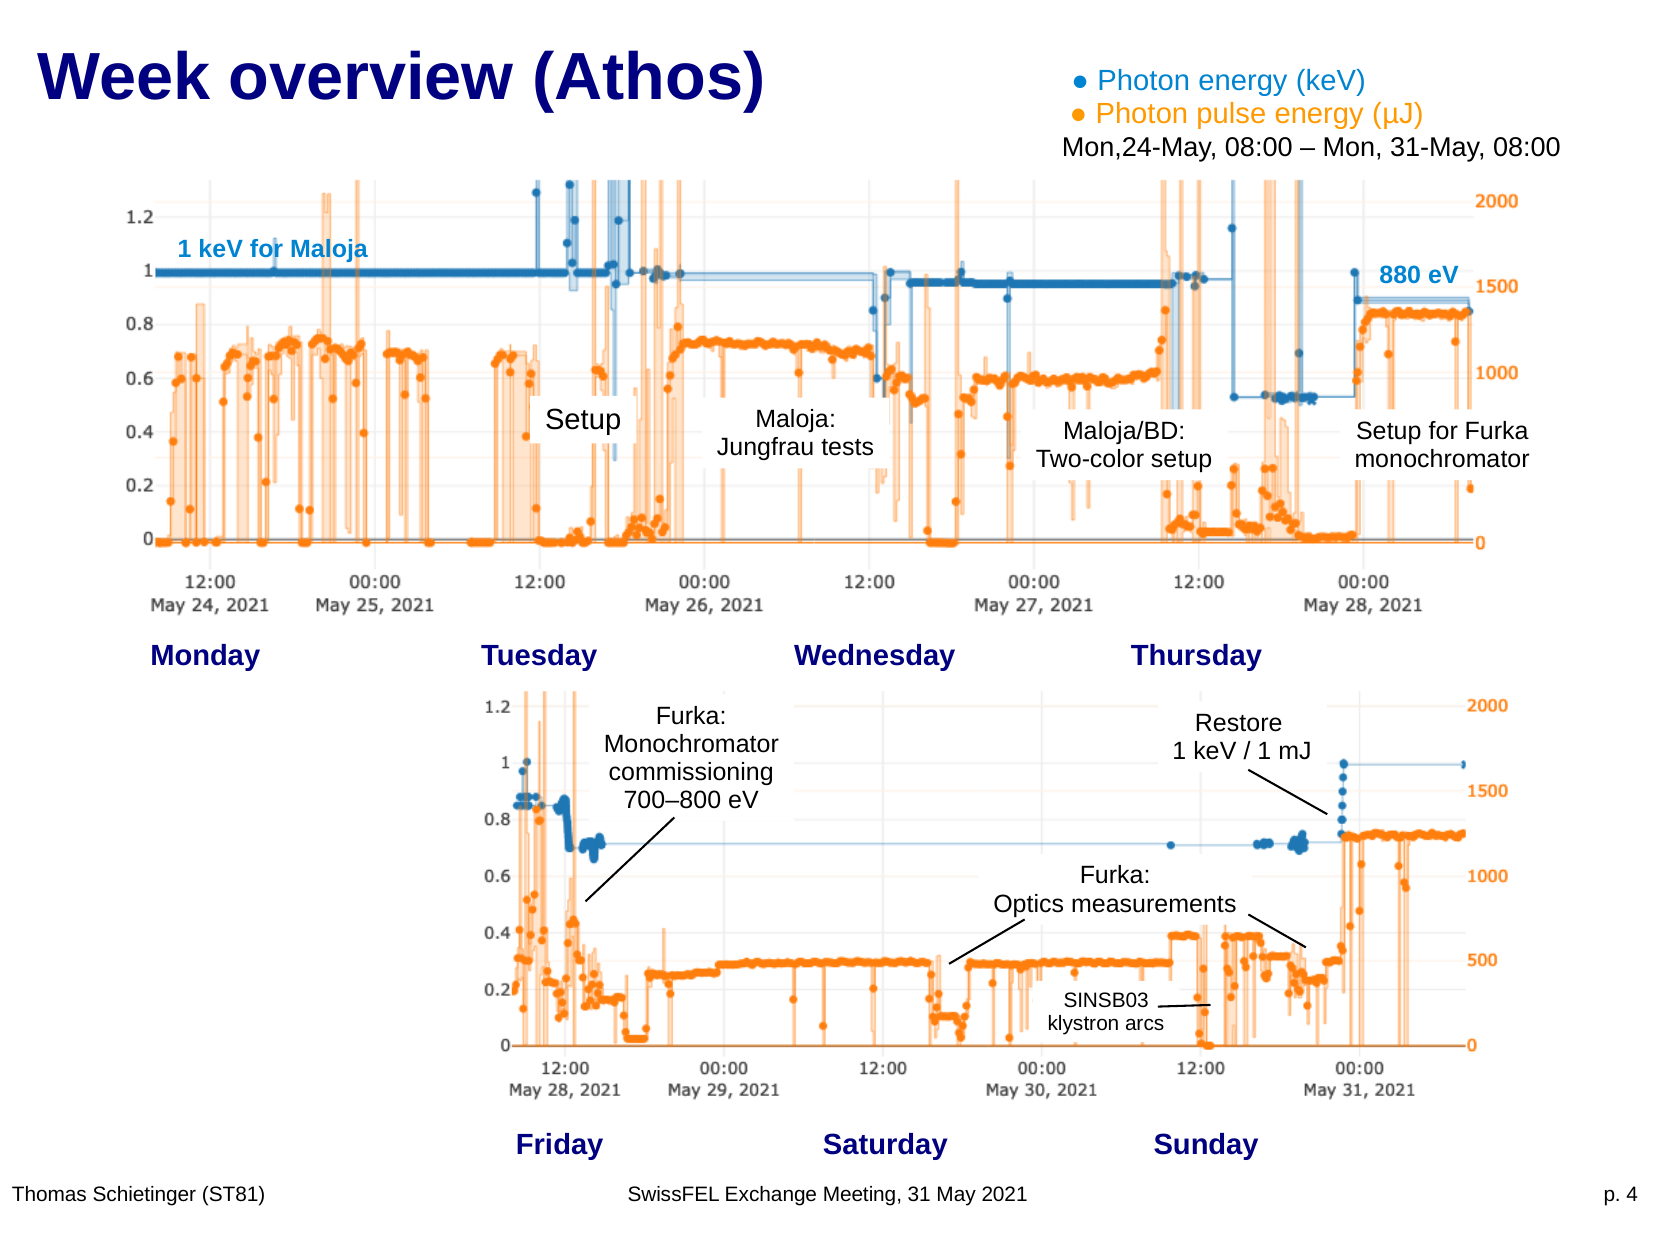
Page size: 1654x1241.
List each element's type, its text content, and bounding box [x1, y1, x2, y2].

title Week overview (Athos) [37, 7, 1276, 147]
text_box Restore 1 keV / 1 mJ [1157, 701, 1327, 773]
text_box 1 keV for Maloja [162, 227, 384, 271]
text_box Thursday [1116, 631, 1278, 680]
text_box Maloja/BD: Two-color setup [1021, 409, 1228, 481]
text_box Sunday [1138, 1120, 1291, 1169]
text_box 880 eV [1364, 253, 1485, 297]
text_box Furka: Monochromator commissioning 700–800 eV [588, 694, 795, 822]
text_box Maloja: Jungfrau tests [702, 397, 890, 469]
text_box Tuesday [466, 631, 613, 680]
text_box Friday [501, 1120, 653, 1169]
text_box Saturday [808, 1120, 963, 1169]
text_box Wednesday [779, 631, 971, 680]
text_box Monday [135, 631, 277, 680]
text_box Setup [530, 395, 637, 444]
picture [471, 680, 1522, 1113]
text_box Setup for Furka monochromator [1339, 409, 1547, 481]
picture [100, 176, 1548, 619]
text_box SINSB03 klystron arcs [1032, 980, 1180, 1043]
text_box ● Photon energy (keV) ● Photon pulse energy (µJ) Mon,24-May, 08:00 – Mon, 31-May, 08:00 [1047, 51, 1624, 210]
text_box Furka: Optics measurements [978, 853, 1253, 925]
